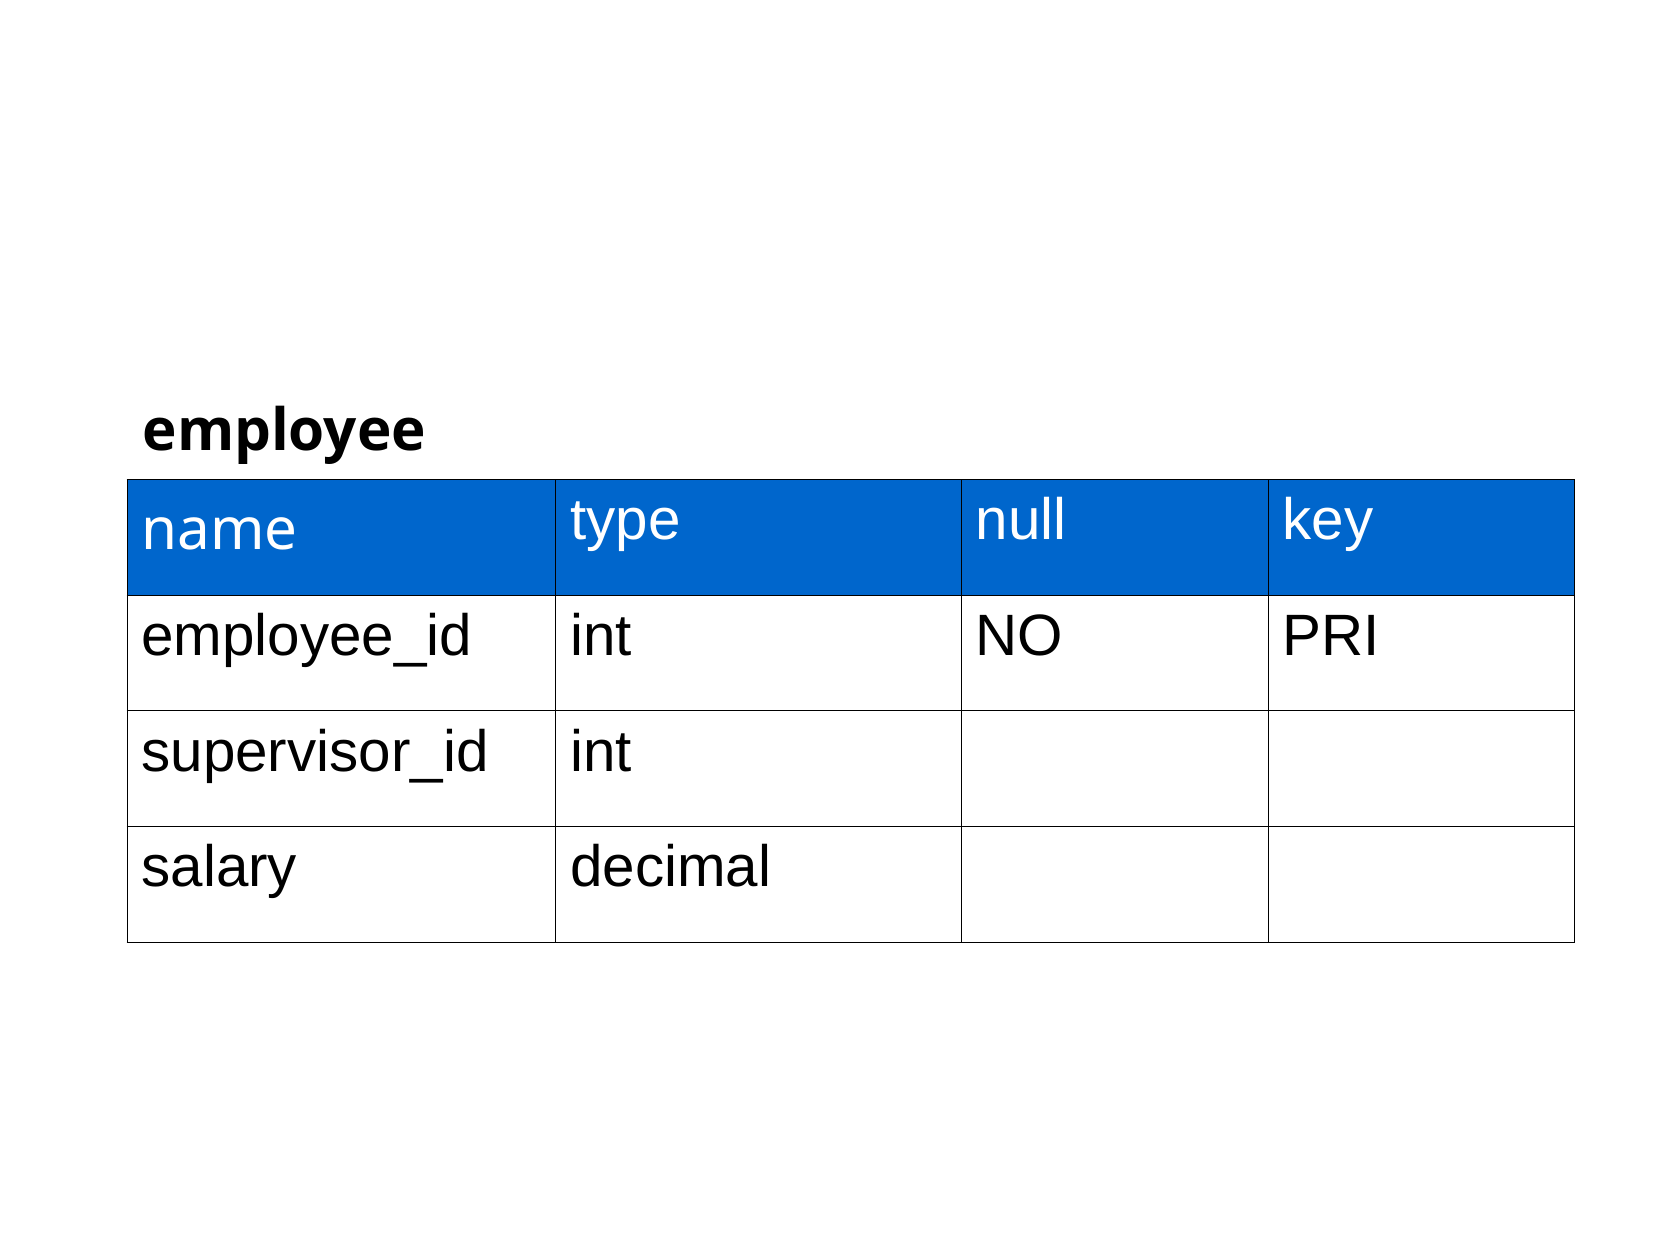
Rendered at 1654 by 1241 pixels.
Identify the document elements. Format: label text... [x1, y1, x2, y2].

table_cell salary [128, 827, 555, 942]
table_cell decimal [556, 827, 961, 942]
table_header name [128, 480, 555, 595]
table_header type [556, 480, 961, 595]
table_cell [1269, 711, 1574, 826]
table_cell [962, 711, 1268, 826]
text_box employee [128, 381, 713, 467]
table_cell NO [962, 596, 1268, 710]
table_cell employee_id [128, 596, 555, 710]
table_cell [1269, 827, 1574, 942]
table_header null [962, 480, 1268, 595]
table_cell PRI [1269, 596, 1574, 710]
table_cell int [556, 596, 961, 710]
table_cell [962, 827, 1268, 942]
table_cell int [556, 711, 961, 826]
table_cell supervisor_id [128, 711, 555, 826]
table_header key [1269, 480, 1574, 595]
